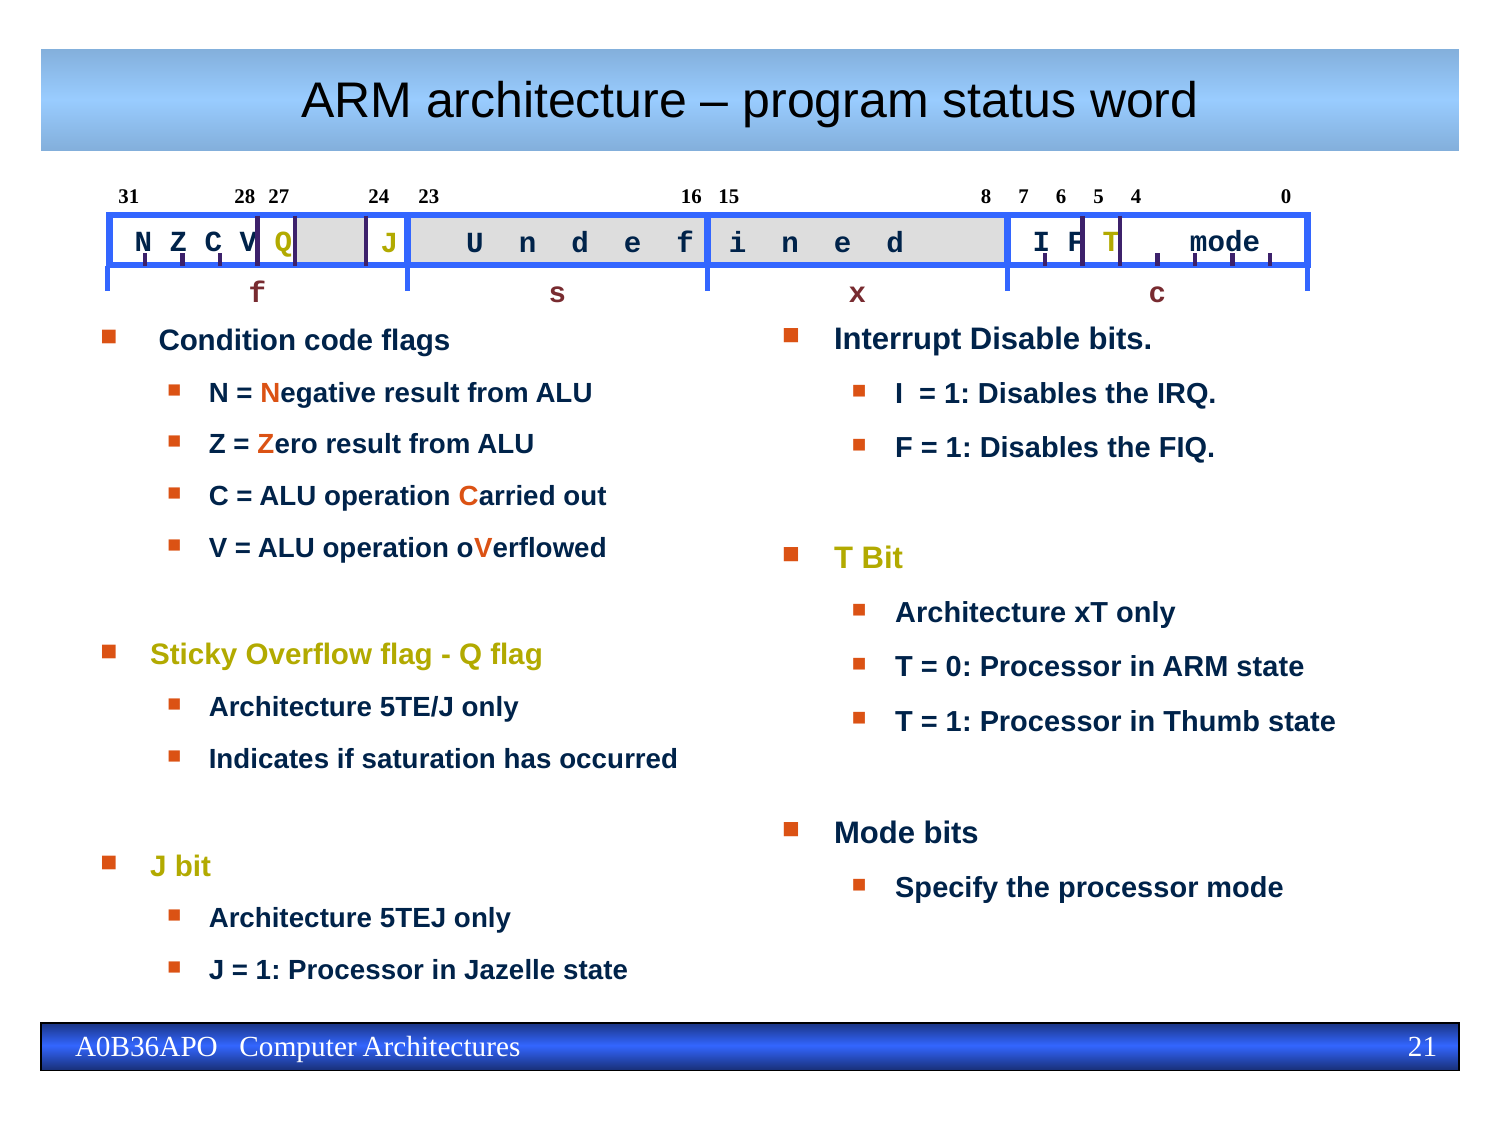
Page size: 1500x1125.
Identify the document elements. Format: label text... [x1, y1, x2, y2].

text_box 31 [107, 178, 151, 213]
title ARM architecture – program status word [41, 49, 1459, 151]
text_box 15 [707, 178, 751, 212]
text_box N Z C V Q [109, 214, 404, 265]
text_box 6 [1044, 178, 1078, 213]
text_box Condition code flags N = Negative result from ALU Z = Zero result from ALU C = ALU operation Carried out V = ALU operation oVerflowed Sticky Overflow flag - Q flag Architecture 5TE/J only Indicates if saturation has occurred J bit Architecture 5TEJ only J = 1: Processor in Jazelle state [29, 315, 750, 996]
text_box 4 [1119, 178, 1153, 213]
text_box 0 [1269, 178, 1303, 213]
text_box c [1007, 265, 1308, 316]
text_box 23 [407, 178, 451, 212]
text_box 5 [1082, 178, 1115, 213]
text_box 16 [669, 178, 707, 212]
text_box x [707, 265, 1007, 316]
text_box 7 [1007, 178, 1040, 213]
text_box 28 [219, 178, 270, 213]
text_box J [365, 215, 408, 266]
text_box 8 [969, 178, 1003, 212]
text_box Interrupt Disable bits. I = 1: Disables the IRQ. F = 1: Disables the FIQ. T Bit Architecture xT only T = 0: Processor in ARM state T = 1: Processor in Thumb state Mode bits Specify the processor mode [715, 313, 1404, 914]
text_box 24 [357, 178, 401, 213]
text_box U n d e f i n e d [408, 215, 996, 266]
text_box f [107, 265, 407, 316]
text_box U n d e f i n e d [357, 215, 365, 266]
text_box [996, 218, 1004, 262]
text_box I F T mode [1011, 214, 1308, 265]
text_box s [407, 266, 707, 316]
text_box 27 [270, 178, 301, 213]
